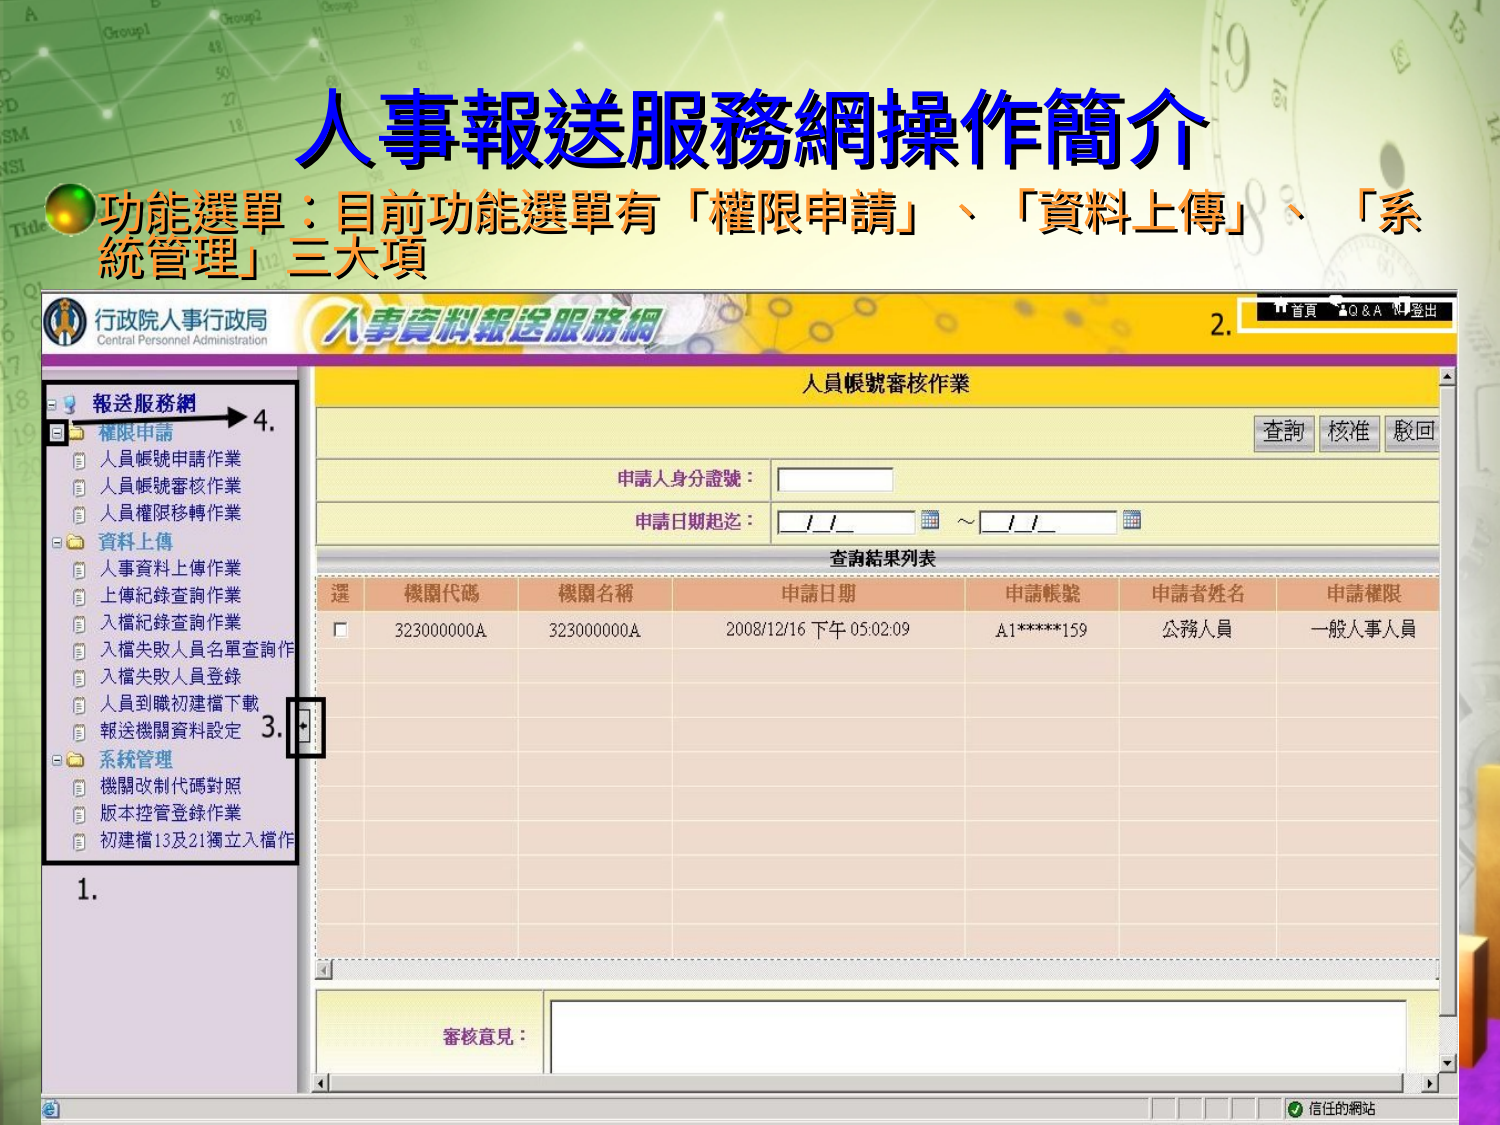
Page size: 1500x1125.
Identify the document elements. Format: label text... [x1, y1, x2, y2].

list 功能選單：目前功能選單有「權限申請」、「資料上傳」、 「系統管理」三大項 [29, 184, 1447, 291]
title 人事報送服務網操作簡介 [112, 30, 1388, 184]
picture [0, 0, 1500, 1125]
